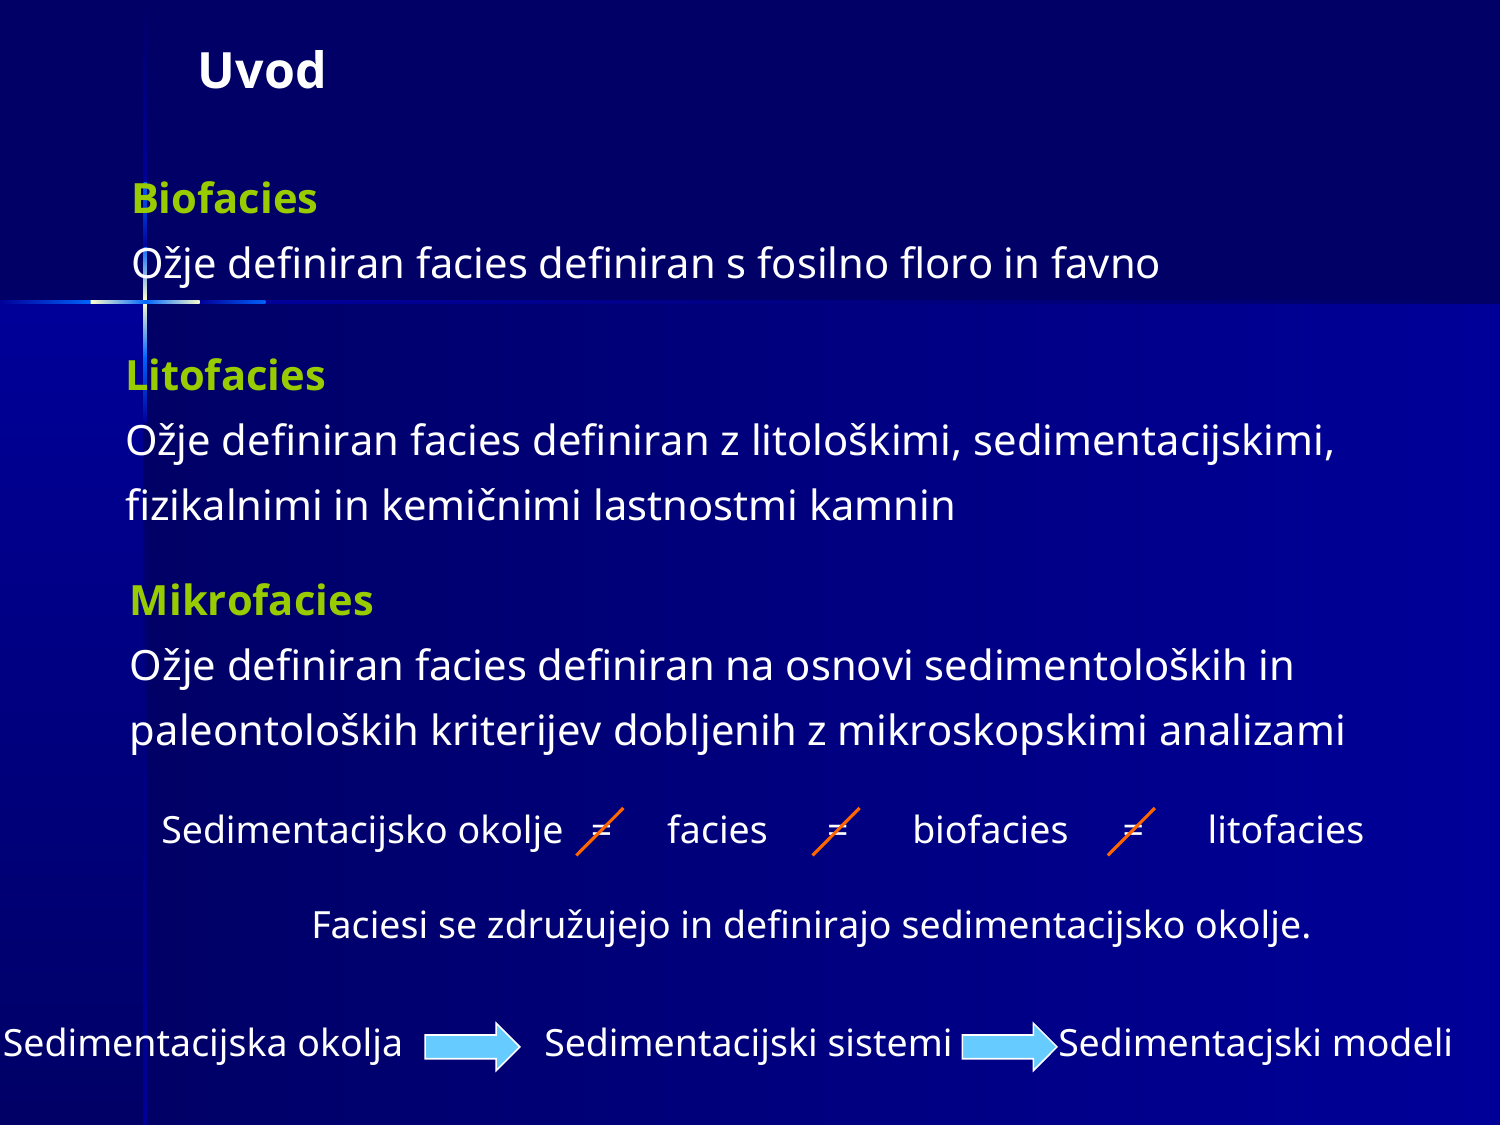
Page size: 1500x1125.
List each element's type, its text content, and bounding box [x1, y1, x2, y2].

text_box Sedimentacjski modeli [1043, 1011, 1469, 1072]
text_box Litofacies Ožje definiran facies definiran z litološkimi, sedimentacijskimi, fizikalnimi in kemičnimi lastnostmi kamnin [110, 326, 1362, 537]
text_box Mikrofacies Ožje definiran facies definiran na osnovi sedimentoloških in paleontoloških kriterijev dobljenih z mikroskopskimi analizami [115, 550, 1362, 762]
text_box [962, 1023, 1058, 1071]
text_box Biofacies Ožje definiran facies definiran s fosilno floro in favno [116, 148, 1177, 295]
text_box Sedimentacijsko okolje [146, 798, 576, 860]
text_box facies [652, 798, 783, 860]
text_box = [576, 798, 628, 860]
text_box litofacies [1192, 798, 1380, 860]
text_box Faciesi se združujejo in definirajo sedimentacijsko okolje. [296, 893, 1328, 954]
text_box = [1107, 798, 1159, 860]
text_box Sedimentacijski sistemi [529, 1011, 969, 1072]
text_box Uvod [183, 30, 342, 107]
text_box = [812, 798, 864, 860]
text_box biofacies [897, 798, 1084, 860]
text_box [425, 1023, 520, 1071]
text_box Sedimentacijska okolja [0, 1011, 419, 1072]
